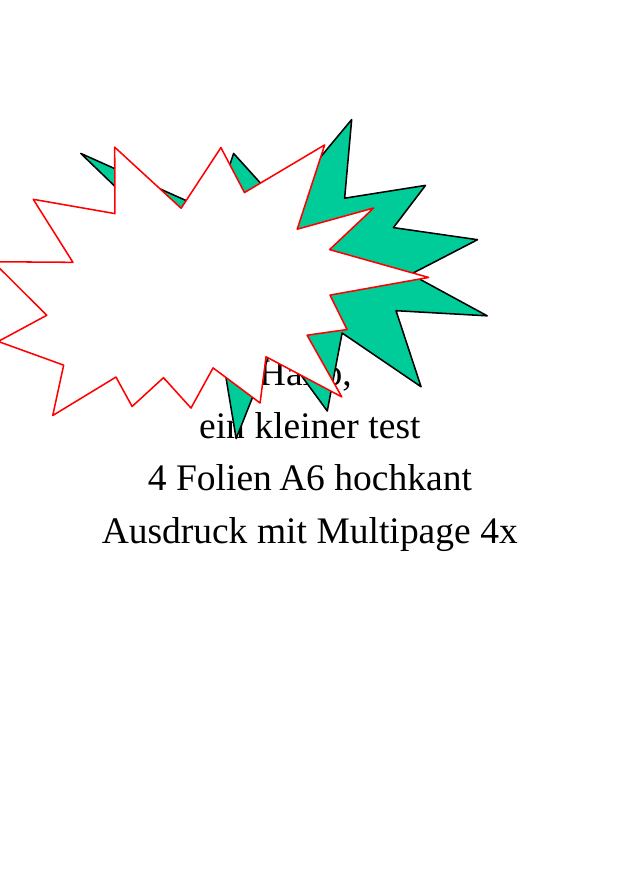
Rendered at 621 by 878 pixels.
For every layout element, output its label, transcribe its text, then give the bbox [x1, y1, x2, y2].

subtitle Hallo, ein kleiner test 4 Folien A6 hochkant Ausdruck mit Multipage 4x [93, 344, 528, 569]
text_box [0, 144, 429, 416]
